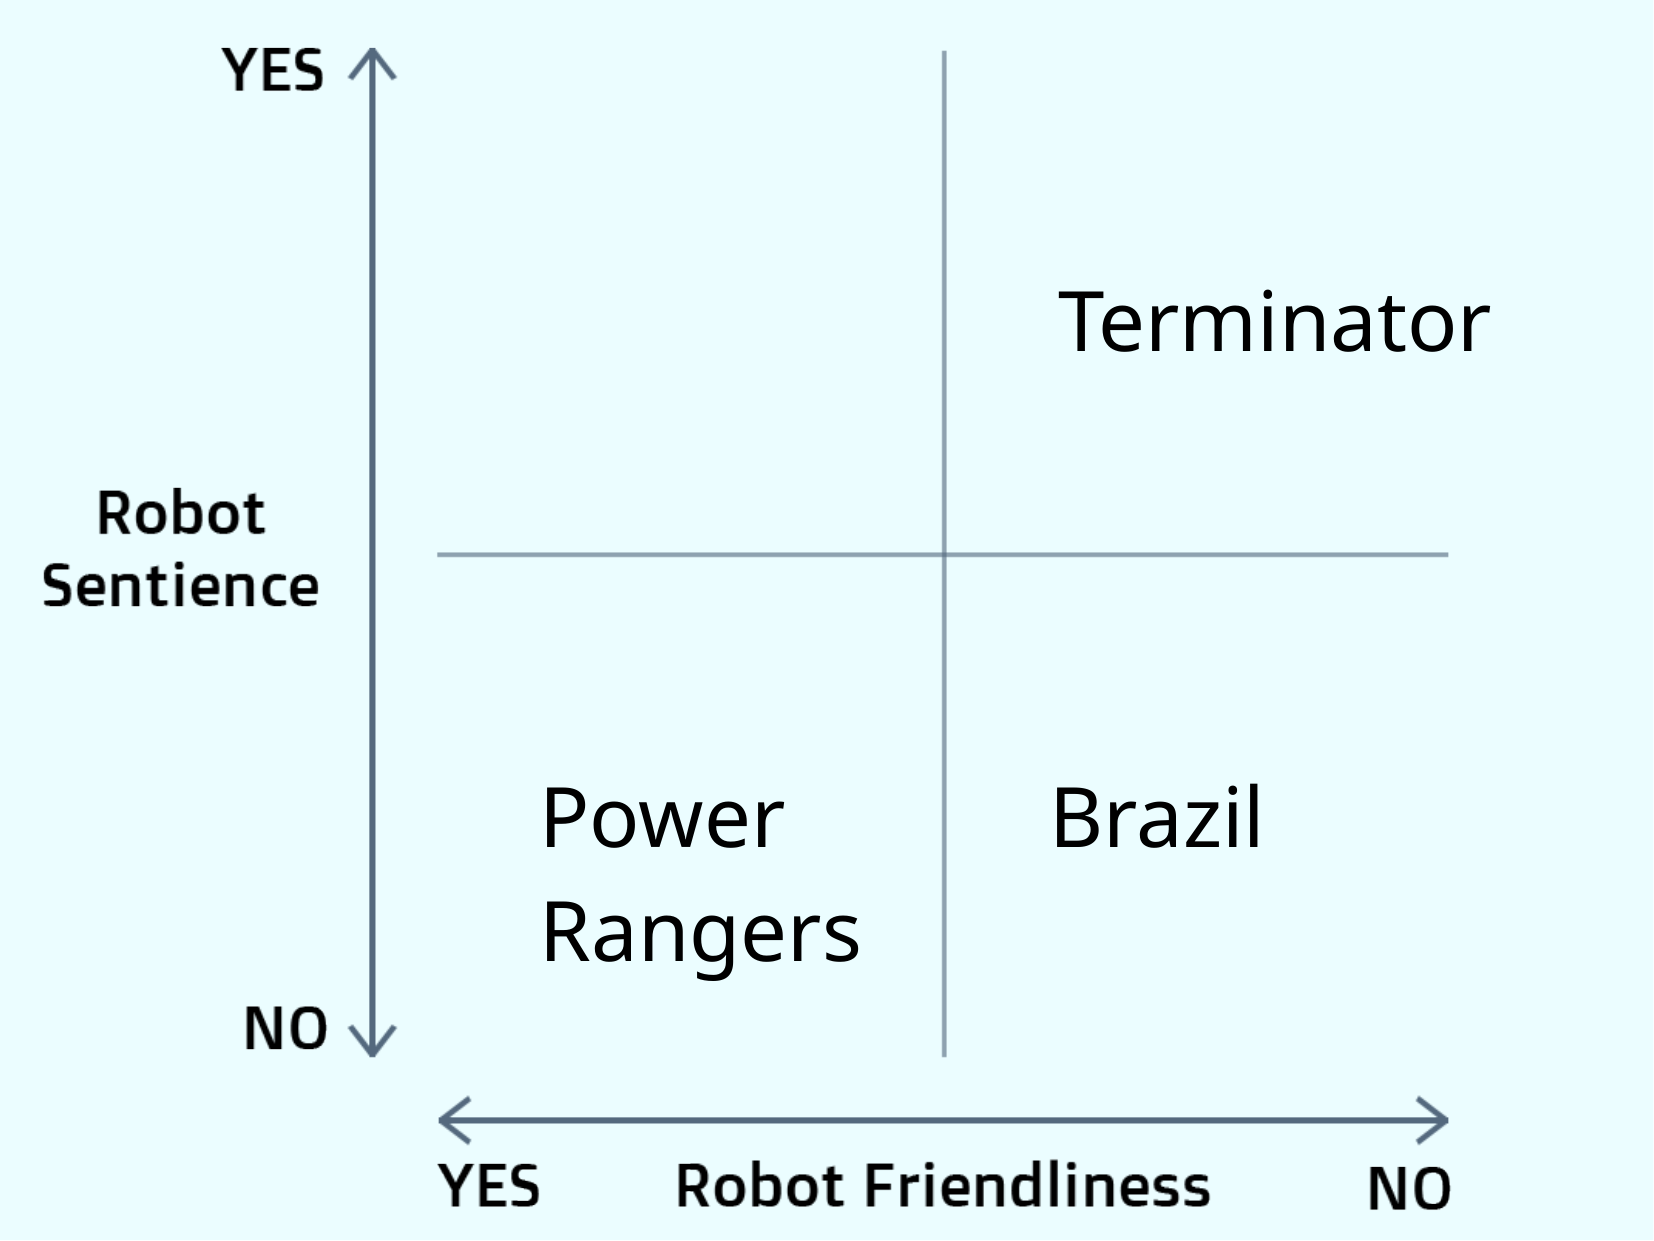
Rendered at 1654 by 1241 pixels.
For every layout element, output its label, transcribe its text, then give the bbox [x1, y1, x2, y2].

text_box Brazil [1035, 751, 1273, 860]
text_box Terminator [1043, 255, 1466, 364]
text_box Power Rangers [525, 751, 870, 953]
picture [0, 0, 1623, 1241]
